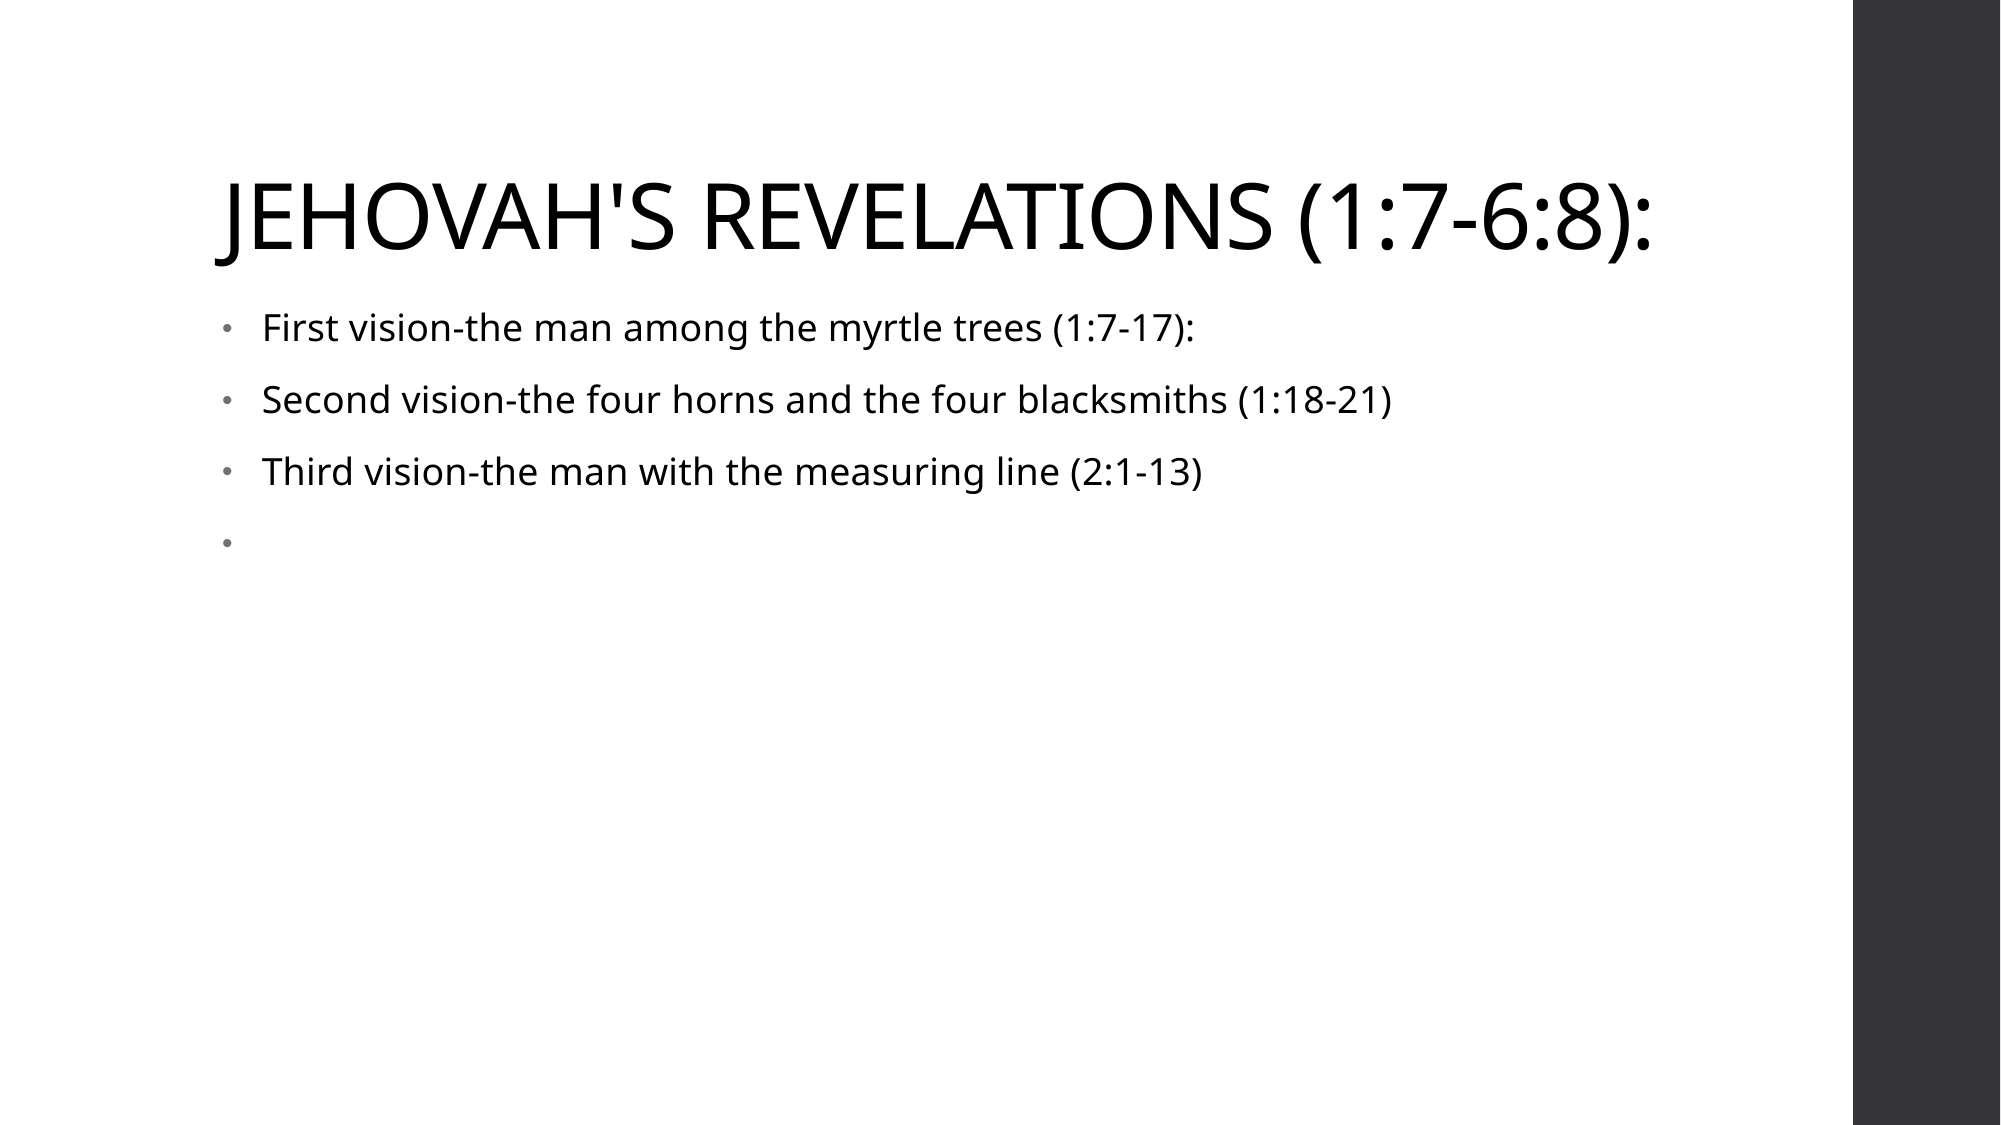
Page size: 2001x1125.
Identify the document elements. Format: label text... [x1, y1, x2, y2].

title JEHOVAH'S REVELATIONS (1:7-6:8): [206, 60, 1797, 278]
list First vision-the man among the myrtle trees (1:7-17): Second vision-the four horns and the four blacksmiths (1:18-21) Third vision-the man with the measuring line (2:1-13) [206, 299, 1617, 1014]
